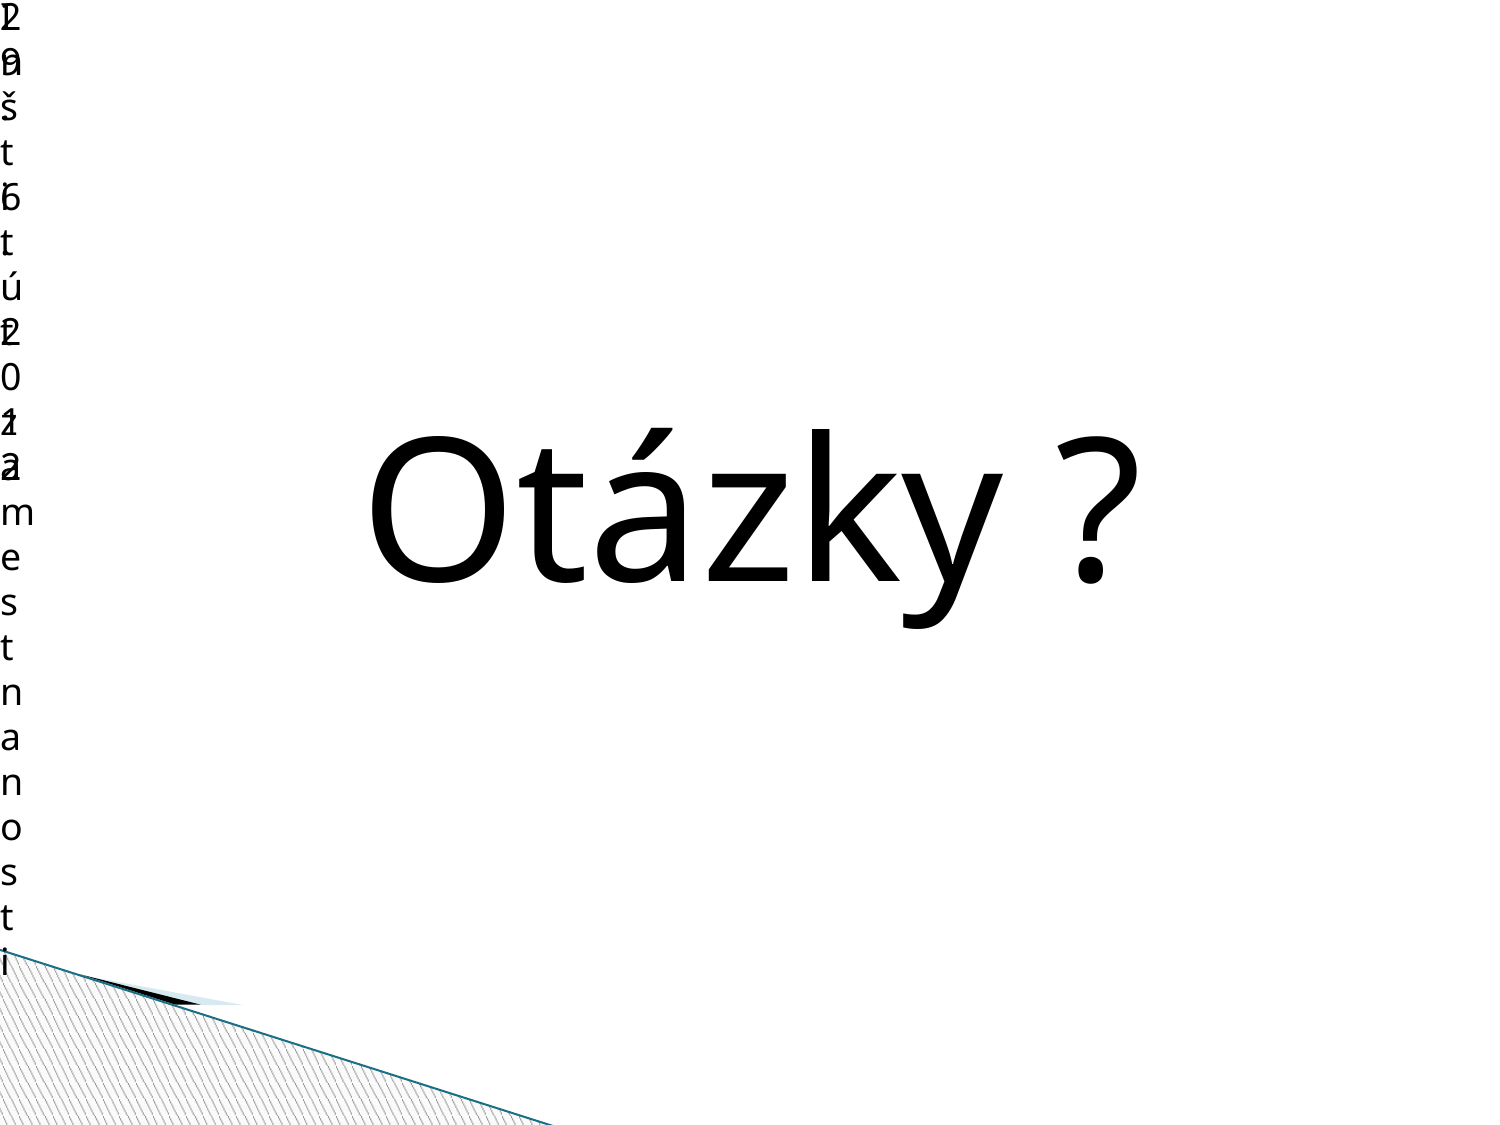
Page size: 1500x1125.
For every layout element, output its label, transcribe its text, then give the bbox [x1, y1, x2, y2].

list Otázky ? [76, 125, 1427, 868]
picture [0, 952, 543, 1125]
